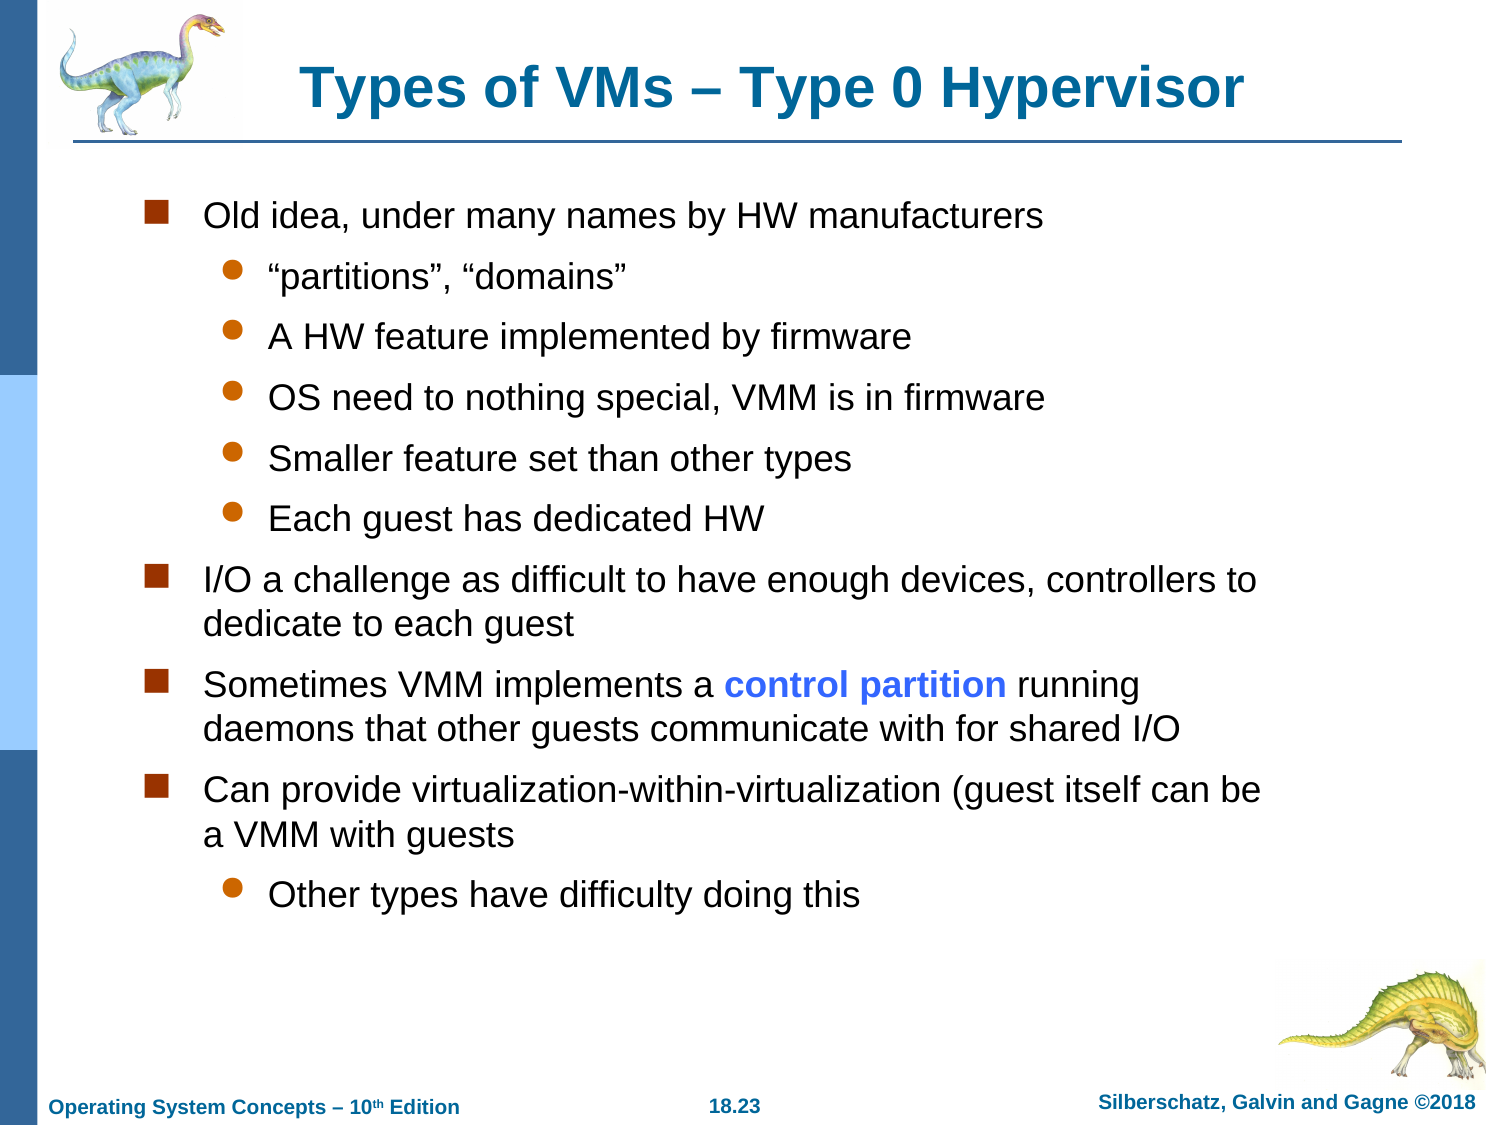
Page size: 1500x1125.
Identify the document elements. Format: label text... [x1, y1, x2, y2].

picture [46, 0, 243, 149]
picture [1275, 959, 1486, 1090]
picture [1415, 1094, 1423, 1099]
list Old idea, under many names by HW manufacturers “partitions”, “domains” A HW feature implemented by firmware OS need to nothing special, VMM is in firmware Smaller feature set than other types Each guest has dedicated HW I/O a challenge as difficult to have enough devices, controllers to dedicate to each guest Sometimes VMM implements a control partition running daemons that other guests communicate with for shared I/O Can provide virtualization-within-virtualization (guest itself can be a VMM with guests Other types have difficulty doing this [132, 183, 1295, 928]
title Types of VMs – Type 0 Hypervisor [97, 31, 1448, 127]
